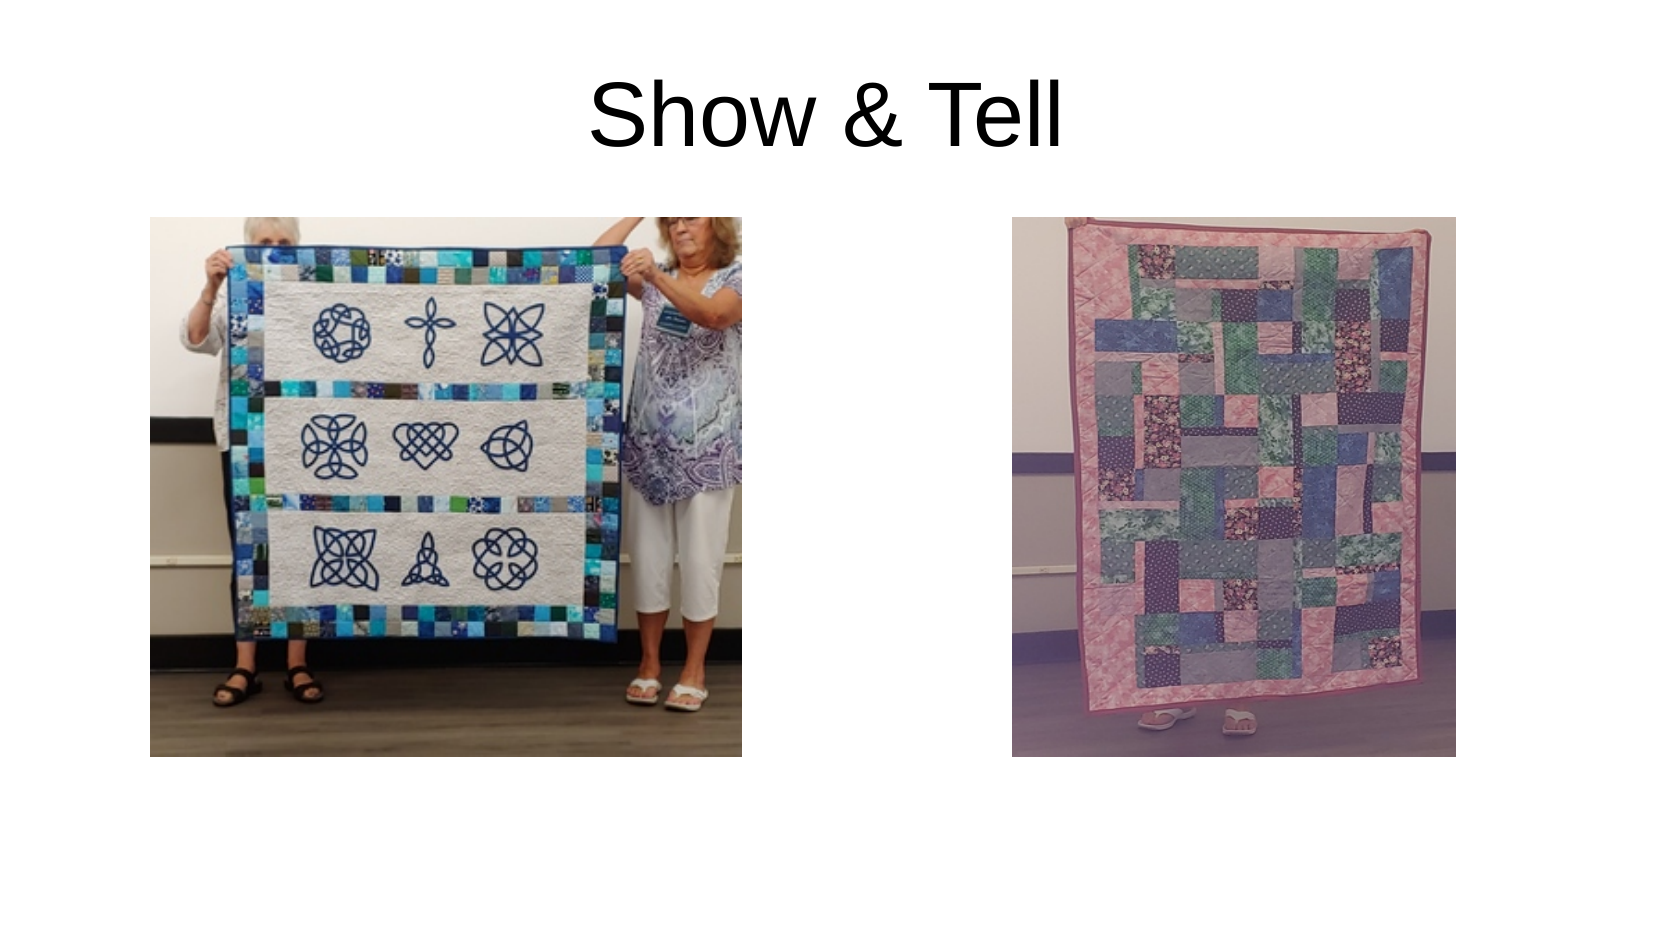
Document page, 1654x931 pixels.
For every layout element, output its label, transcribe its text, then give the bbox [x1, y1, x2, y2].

title Show & Tell [82, 37, 1571, 193]
picture [150, 217, 742, 757]
picture [1012, 217, 1456, 757]
